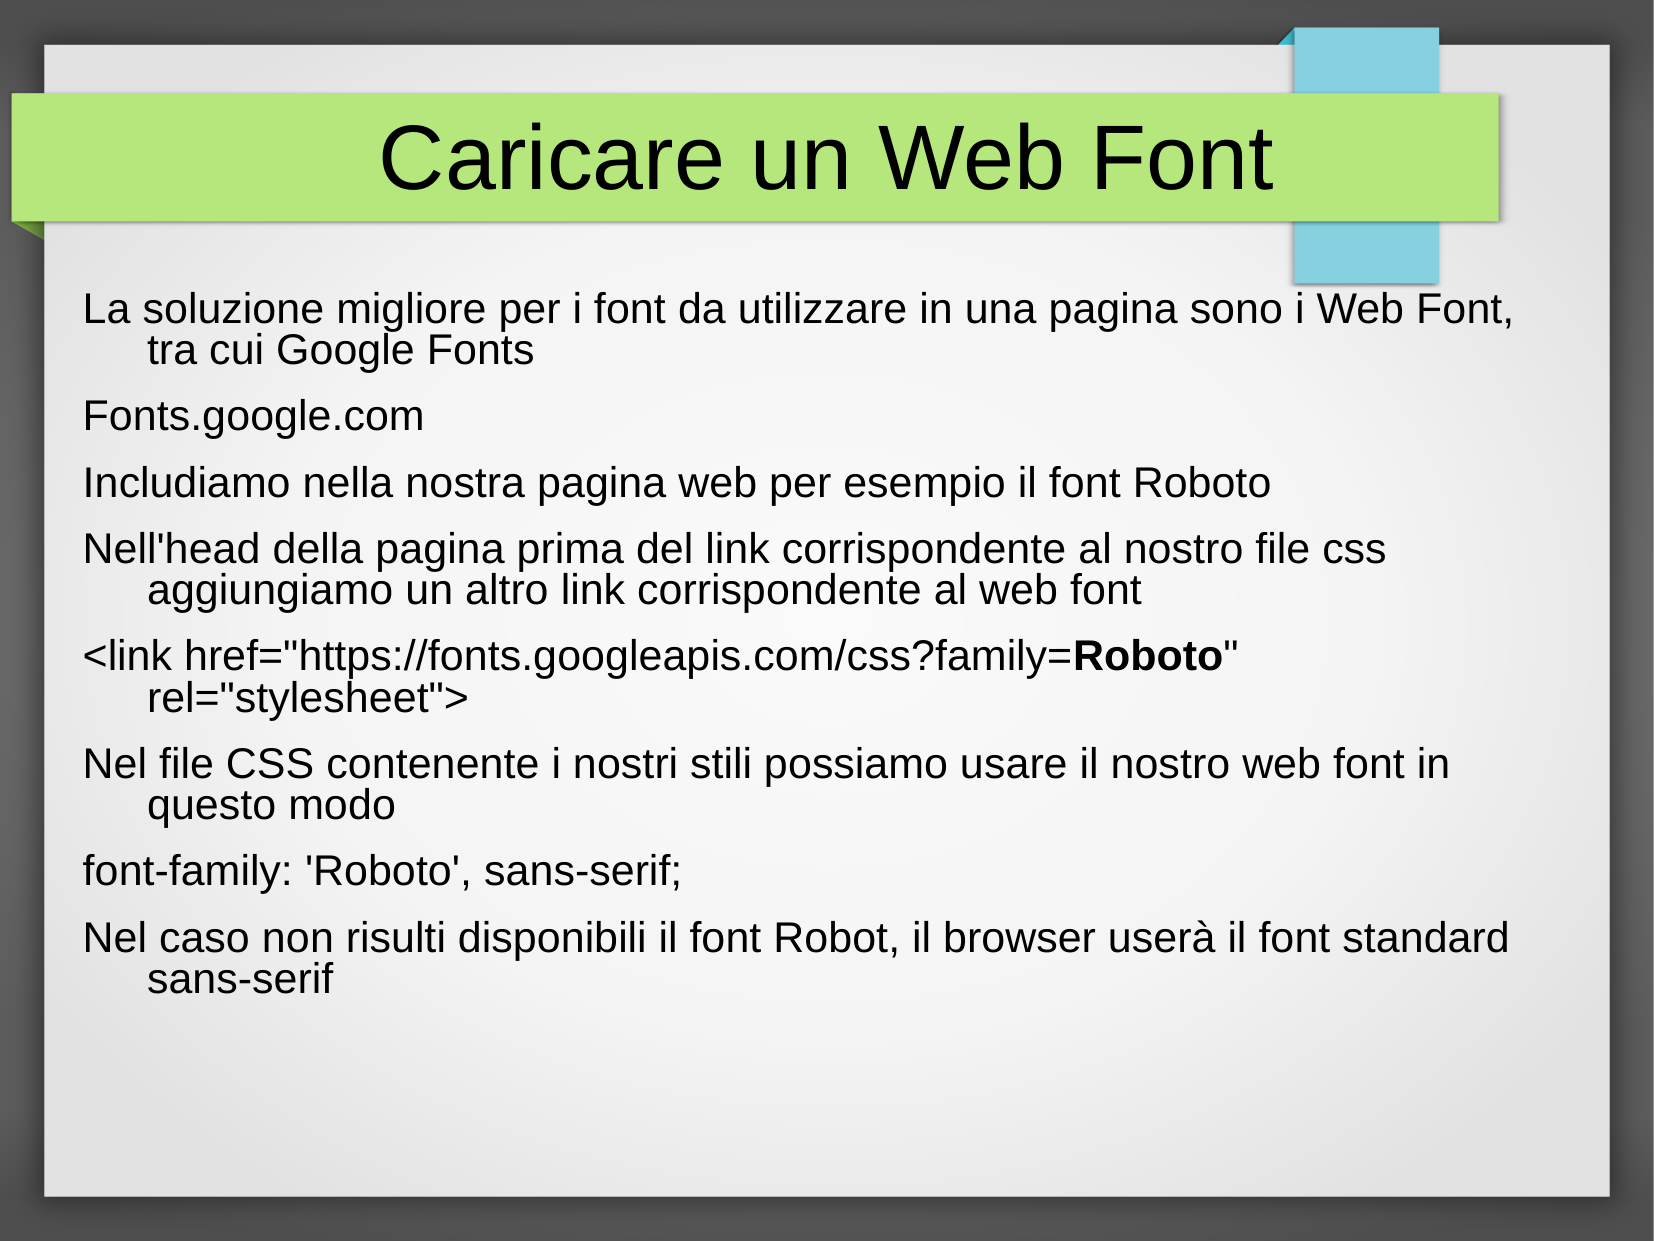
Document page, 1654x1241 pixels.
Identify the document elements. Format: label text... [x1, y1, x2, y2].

picture [0, 0, 1654, 1241]
title Caricare un Web Font [82, 49, 1571, 257]
list La soluzione migliore per i font da utilizzare in una pagina sono i Web Font, tra cui Google Fonts Fonts.google.com Includiamo nella nostra pagina web per esempio il font Roboto Nell'head della pagina prima del link corrispondente al nostro file css aggiungiamo un altro link corrispondente al web font <link href="https://fonts.googleapis.com/css?family=Roboto" rel="stylesheet"> Nel file CSS contenente i nostri stili possiamo usare il nostro web font in questo modo font-family: 'Roboto', sans-serif; Nel caso non risulti disponibili il font Robot, il browser userà il font standard sans-serif [82, 290, 1571, 1010]
